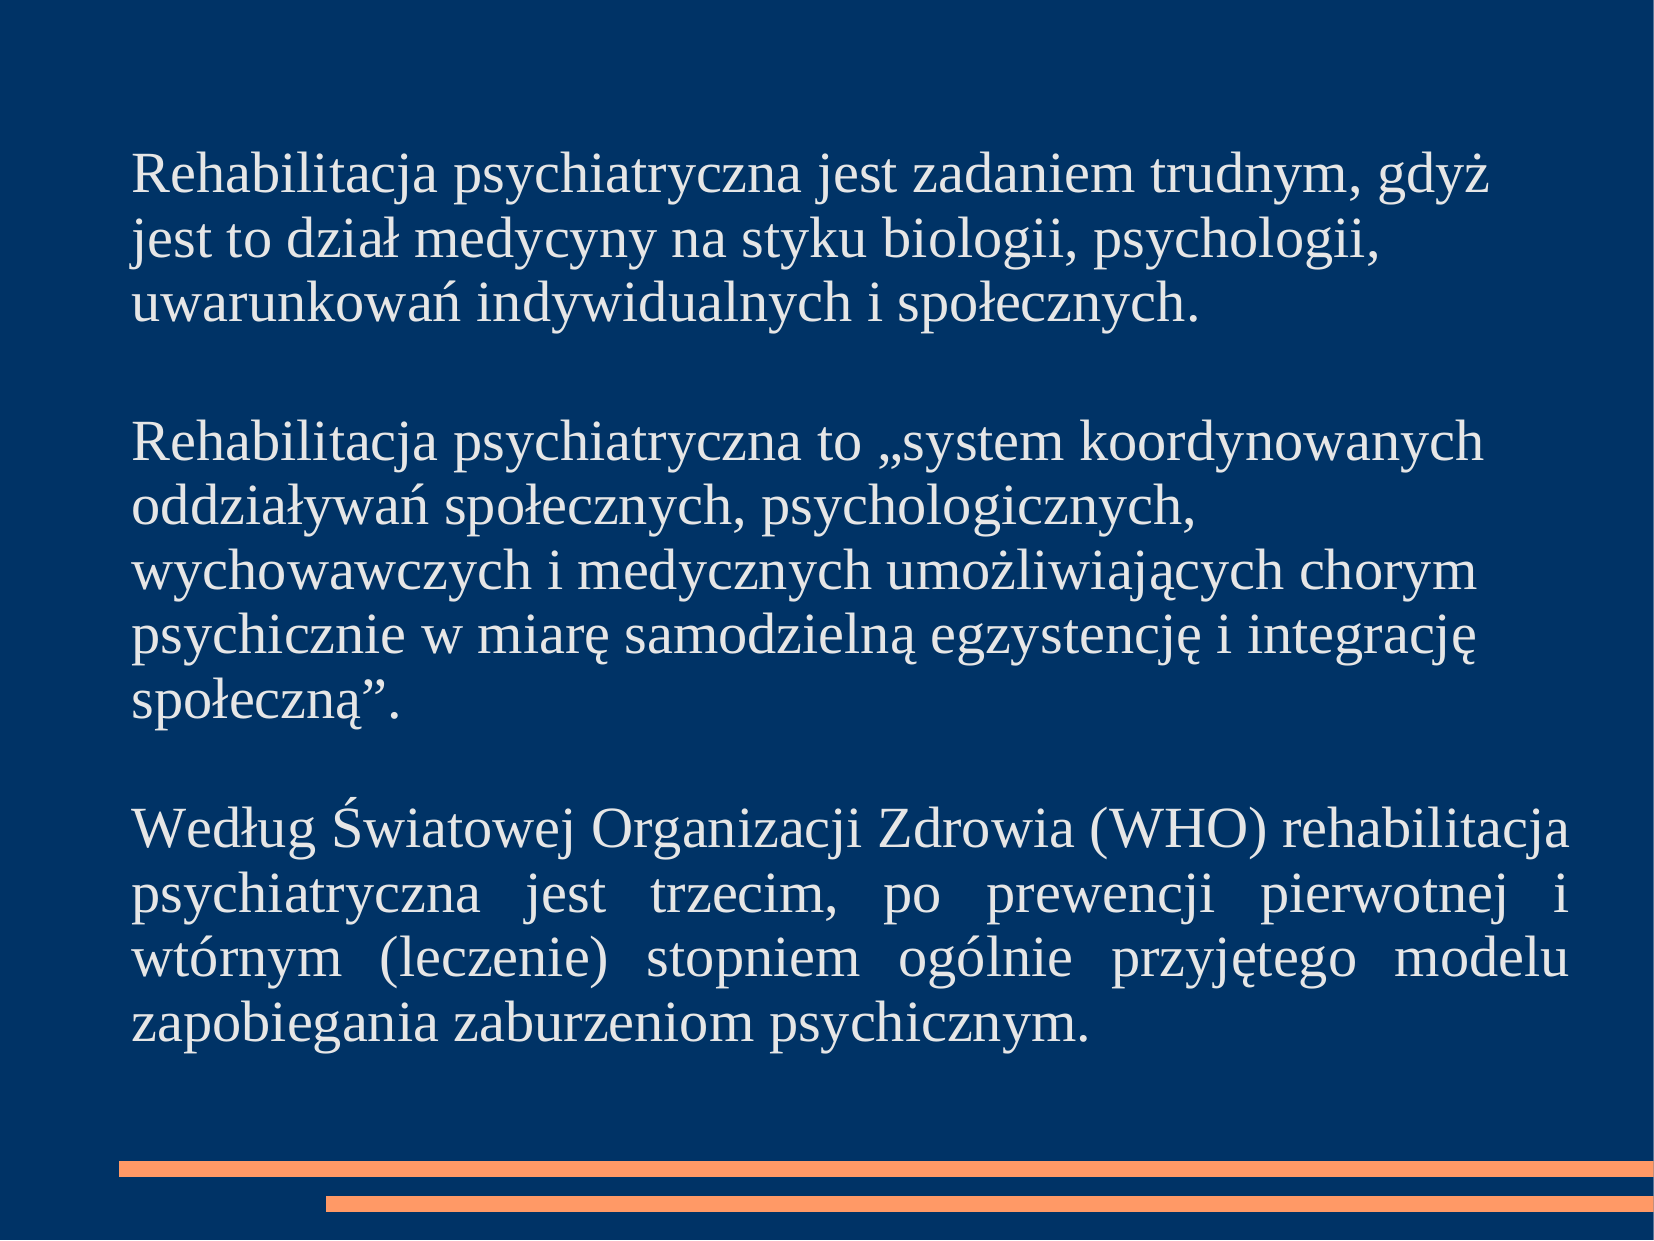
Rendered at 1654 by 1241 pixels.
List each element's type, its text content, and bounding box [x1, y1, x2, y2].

list Rehabilitacja psychiatryczna jest zadaniem trudnym, gdyż jest to dział medycyny na styku biologii, psychologii, uwarunkowań indywidualnych i społecznych. Rehabilitacja psychiatryczna to „system koordynowanych oddziaływań społecznych, psychologicznych, wychowawczych i medycznych umożliwiających chorym psychicznie w miarę samodzielną egzystencję i integrację społeczną”. Według Światowej Organizacji Zdrowia (WHO) rehabilitacja psychiatryczna jest trzecim, po prewencji pierwotnej i wtórnym (leczenie) stopniem ogólnie przyjętego modelu zapobiegania zaburzeniom psychicznym. [131, 75, 1571, 1207]
